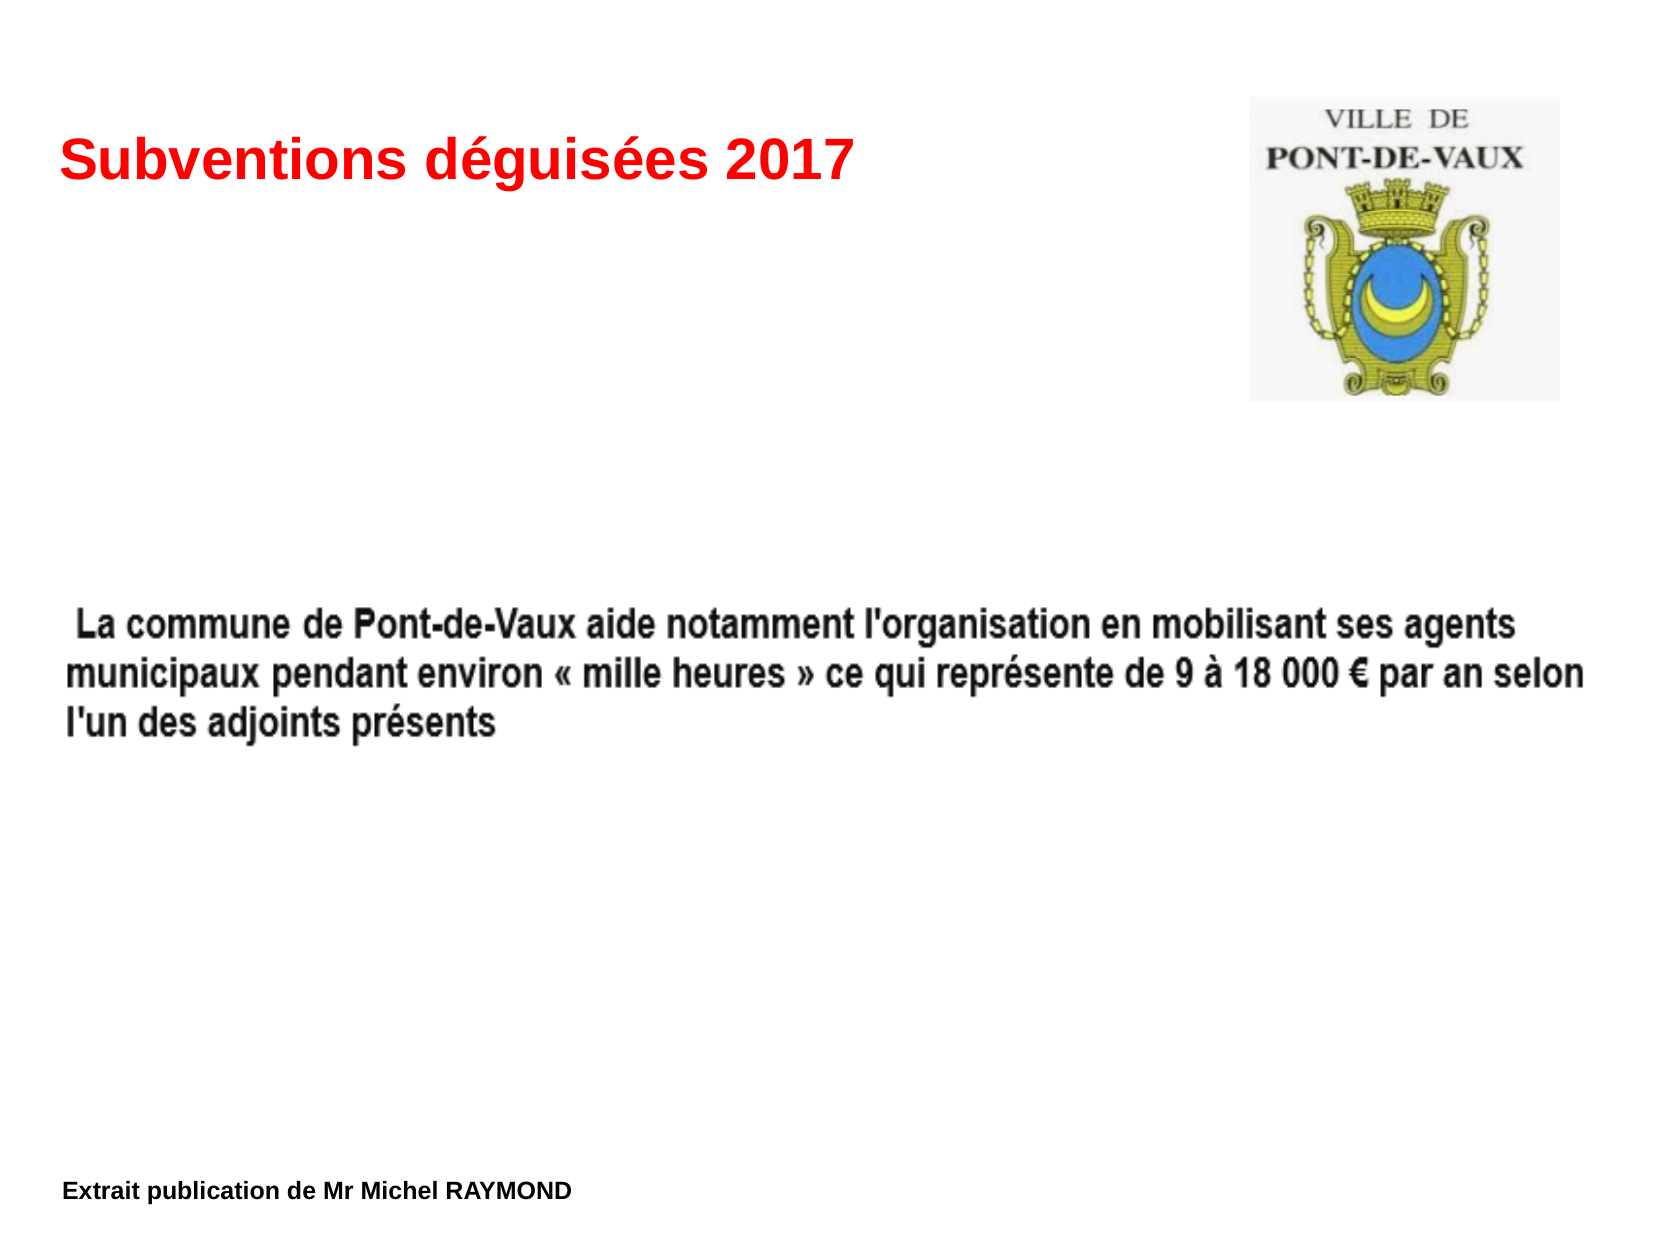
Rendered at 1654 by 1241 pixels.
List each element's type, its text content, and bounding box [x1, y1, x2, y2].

picture [35, 578, 1622, 784]
text_box Extrait publication de Mr Michel RAYMOND [47, 1169, 1040, 1240]
picture [1249, 92, 1560, 402]
title Subventions déguisées 2017 [59, 94, 1548, 224]
